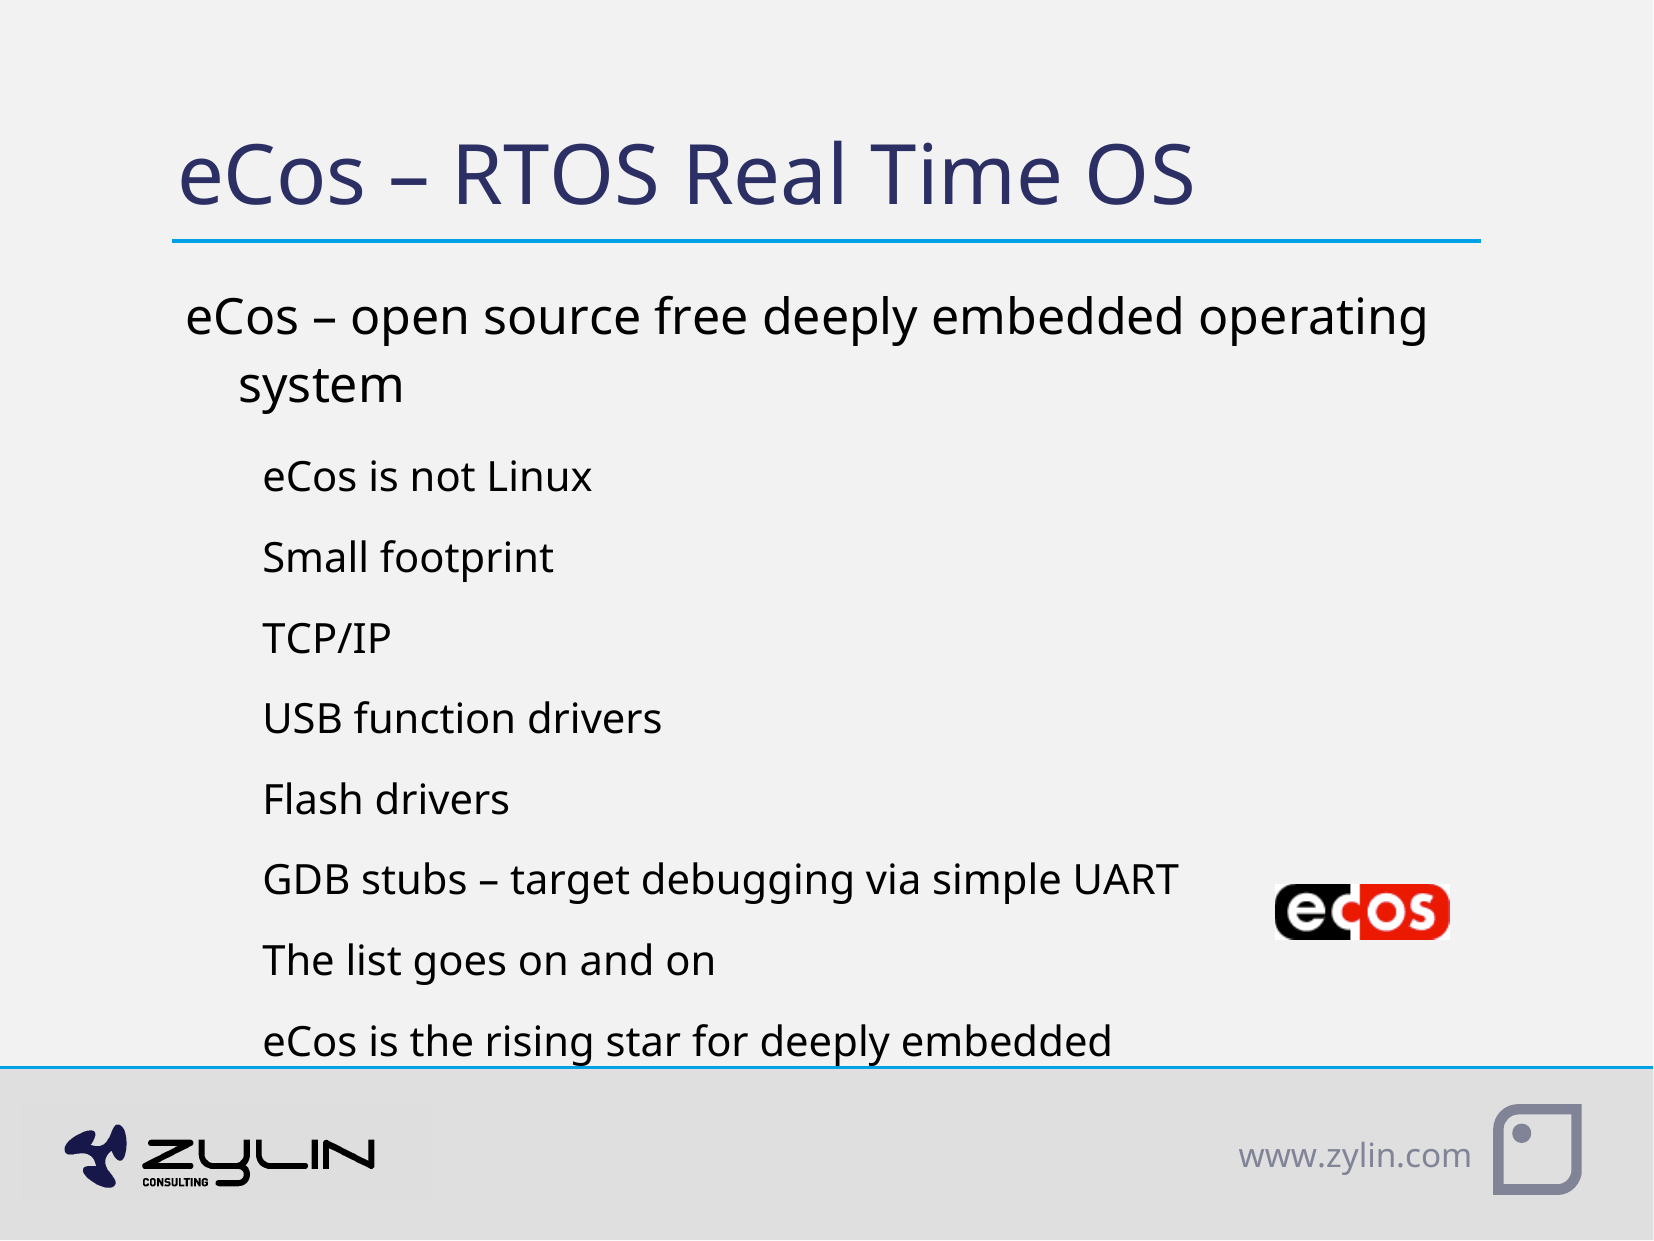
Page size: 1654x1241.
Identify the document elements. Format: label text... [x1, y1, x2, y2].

picture [1275, 884, 1450, 940]
title eCos – RTOS Real Time OS [177, 125, 1493, 220]
picture [20, 1104, 432, 1200]
list eCos – open source free deeply embedded operating system eCos is not Linux Small footprint TCP/IP USB function drivers Flash drivers GDB stubs – target debugging via simple UART The list goes on and on eCos is the rising star for deeply embedded [167, 280, 1495, 1037]
